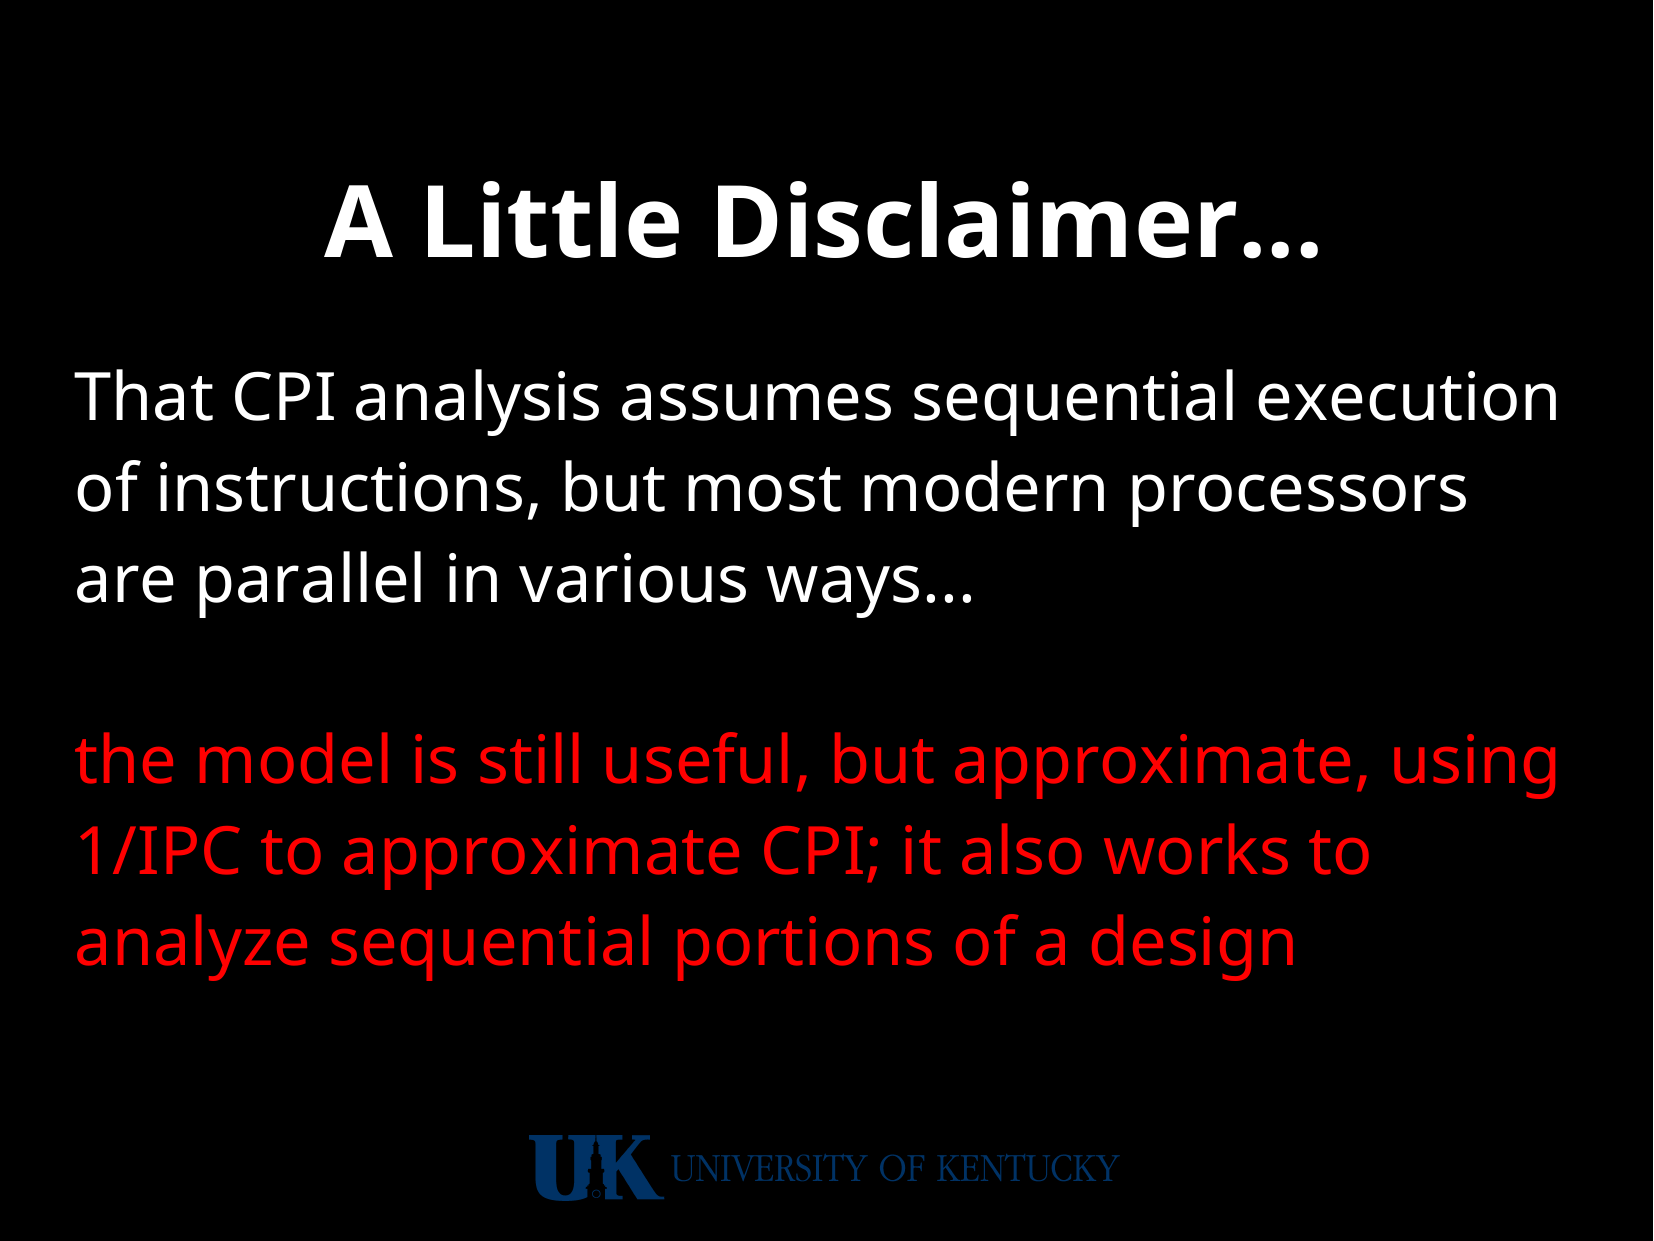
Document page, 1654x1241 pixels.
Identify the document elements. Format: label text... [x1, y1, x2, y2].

title A Little Disclaimer... [75, 31, 1576, 407]
picture [529, 1135, 1120, 1201]
subtitle That CPI analysis assumes sequential execution of instructions, but most modern processors are parallel in various ways... the model is still useful, but approximate, using 1/IPC to approximate CPI; it also works to analyze sequential portions of a design [74, 262, 1575, 1163]
